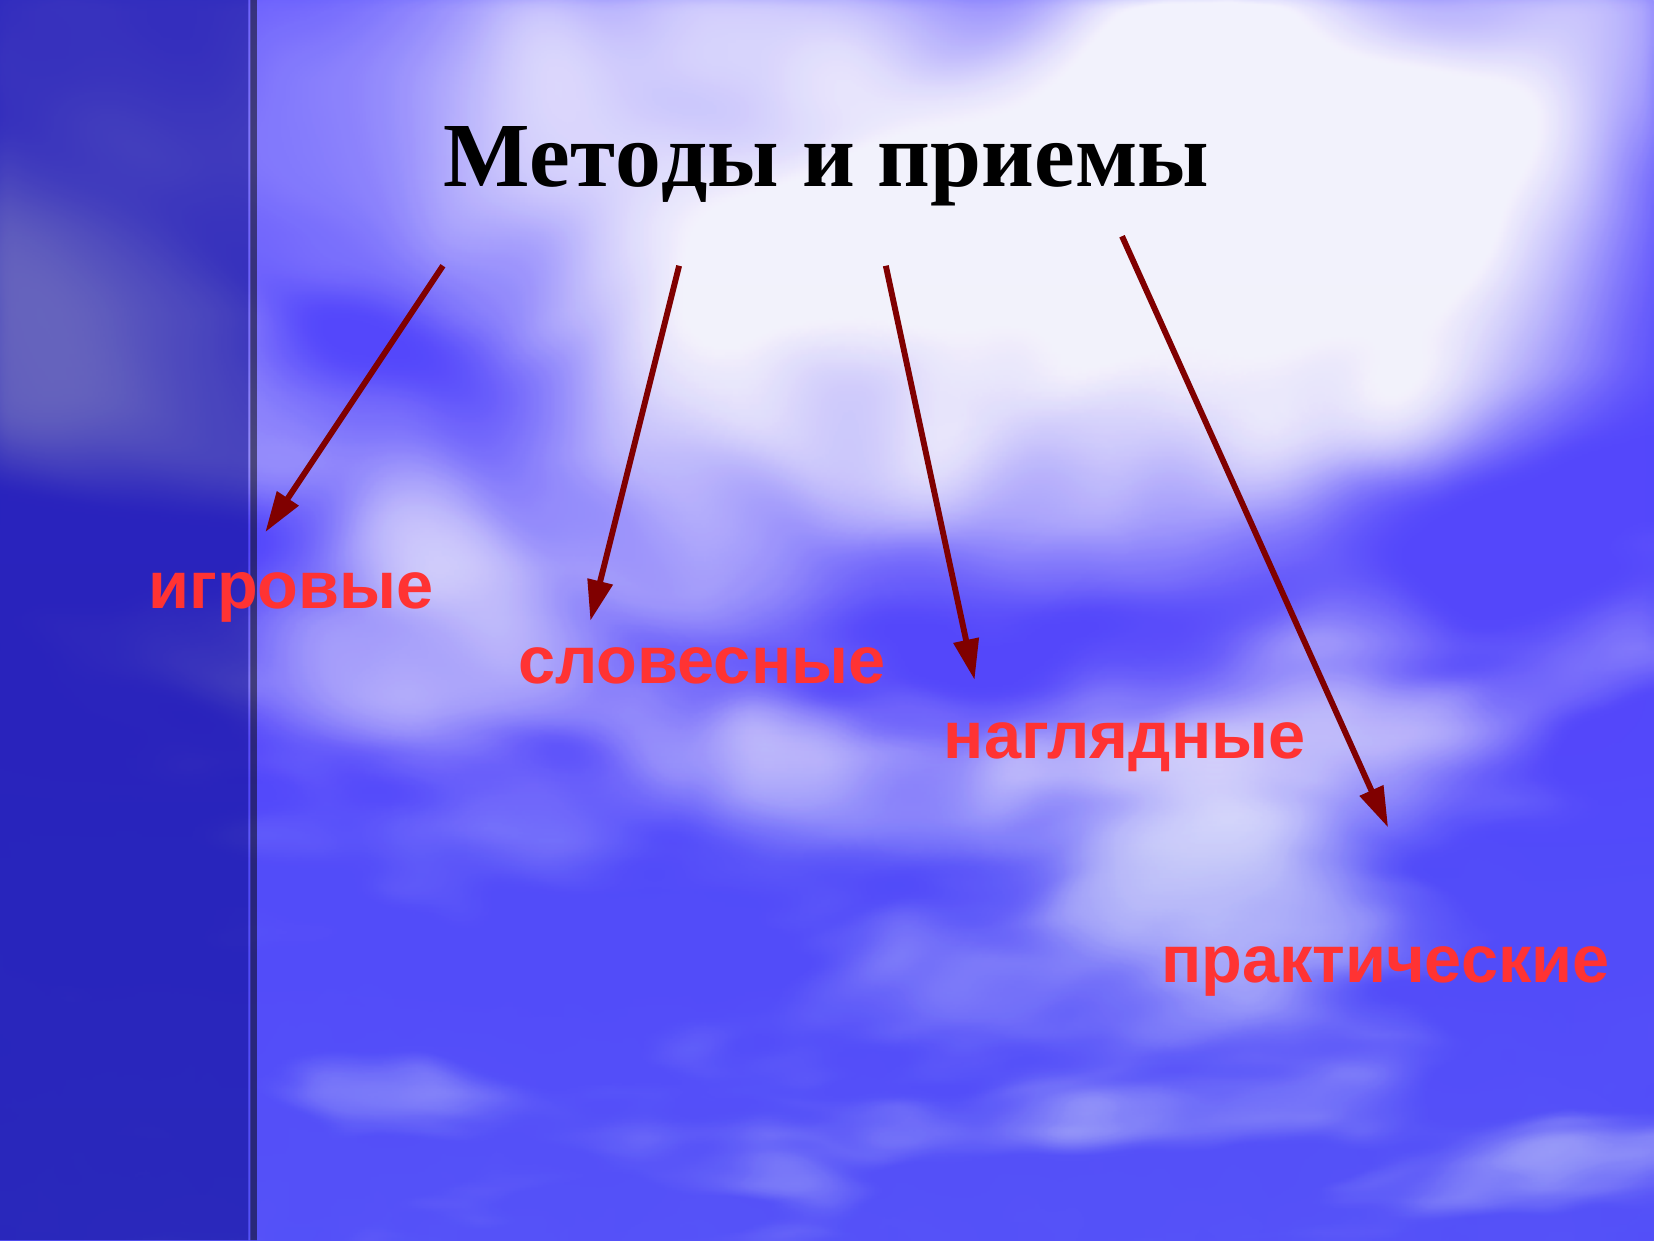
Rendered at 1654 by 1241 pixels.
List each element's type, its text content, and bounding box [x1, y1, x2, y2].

text_box игровые словесные наглядные практические [98, 540, 1654, 1080]
title Методы и приемы [121, 102, 1534, 311]
